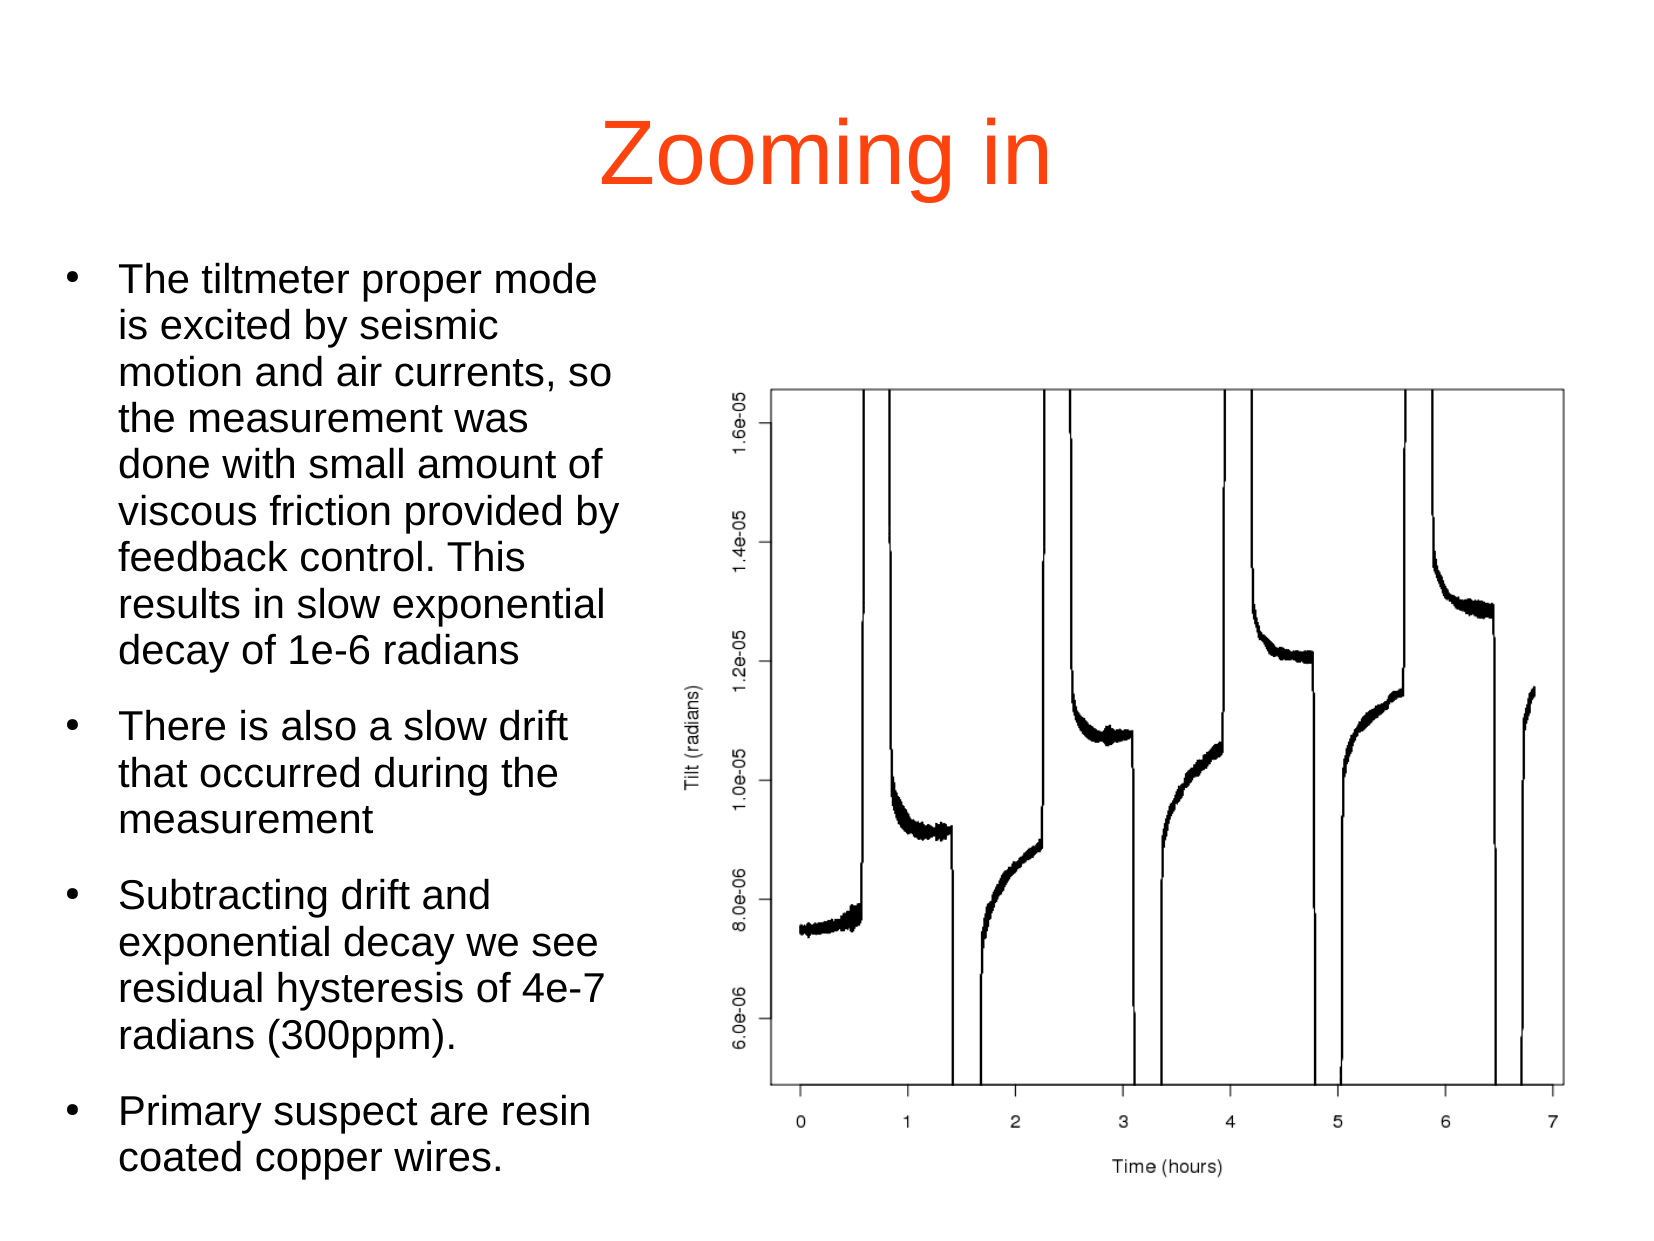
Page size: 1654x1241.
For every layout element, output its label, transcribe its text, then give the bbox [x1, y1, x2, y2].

list The tiltmeter proper mode is excited by seismic motion and air currents, so the measurement was done with small amount of viscous friction provided by feedback control. This results in slow exponential decay of 1e-6 radians There is also a slow drift that occurred during the measurement Subtracting drift and exponential decay we see residual hysteresis of 4e-7 radians (300ppm). Primary suspect are resin coated copper wires. [47, 255, 625, 1201]
title Zooming in [82, 49, 1571, 257]
picture [675, 297, 1613, 1201]
